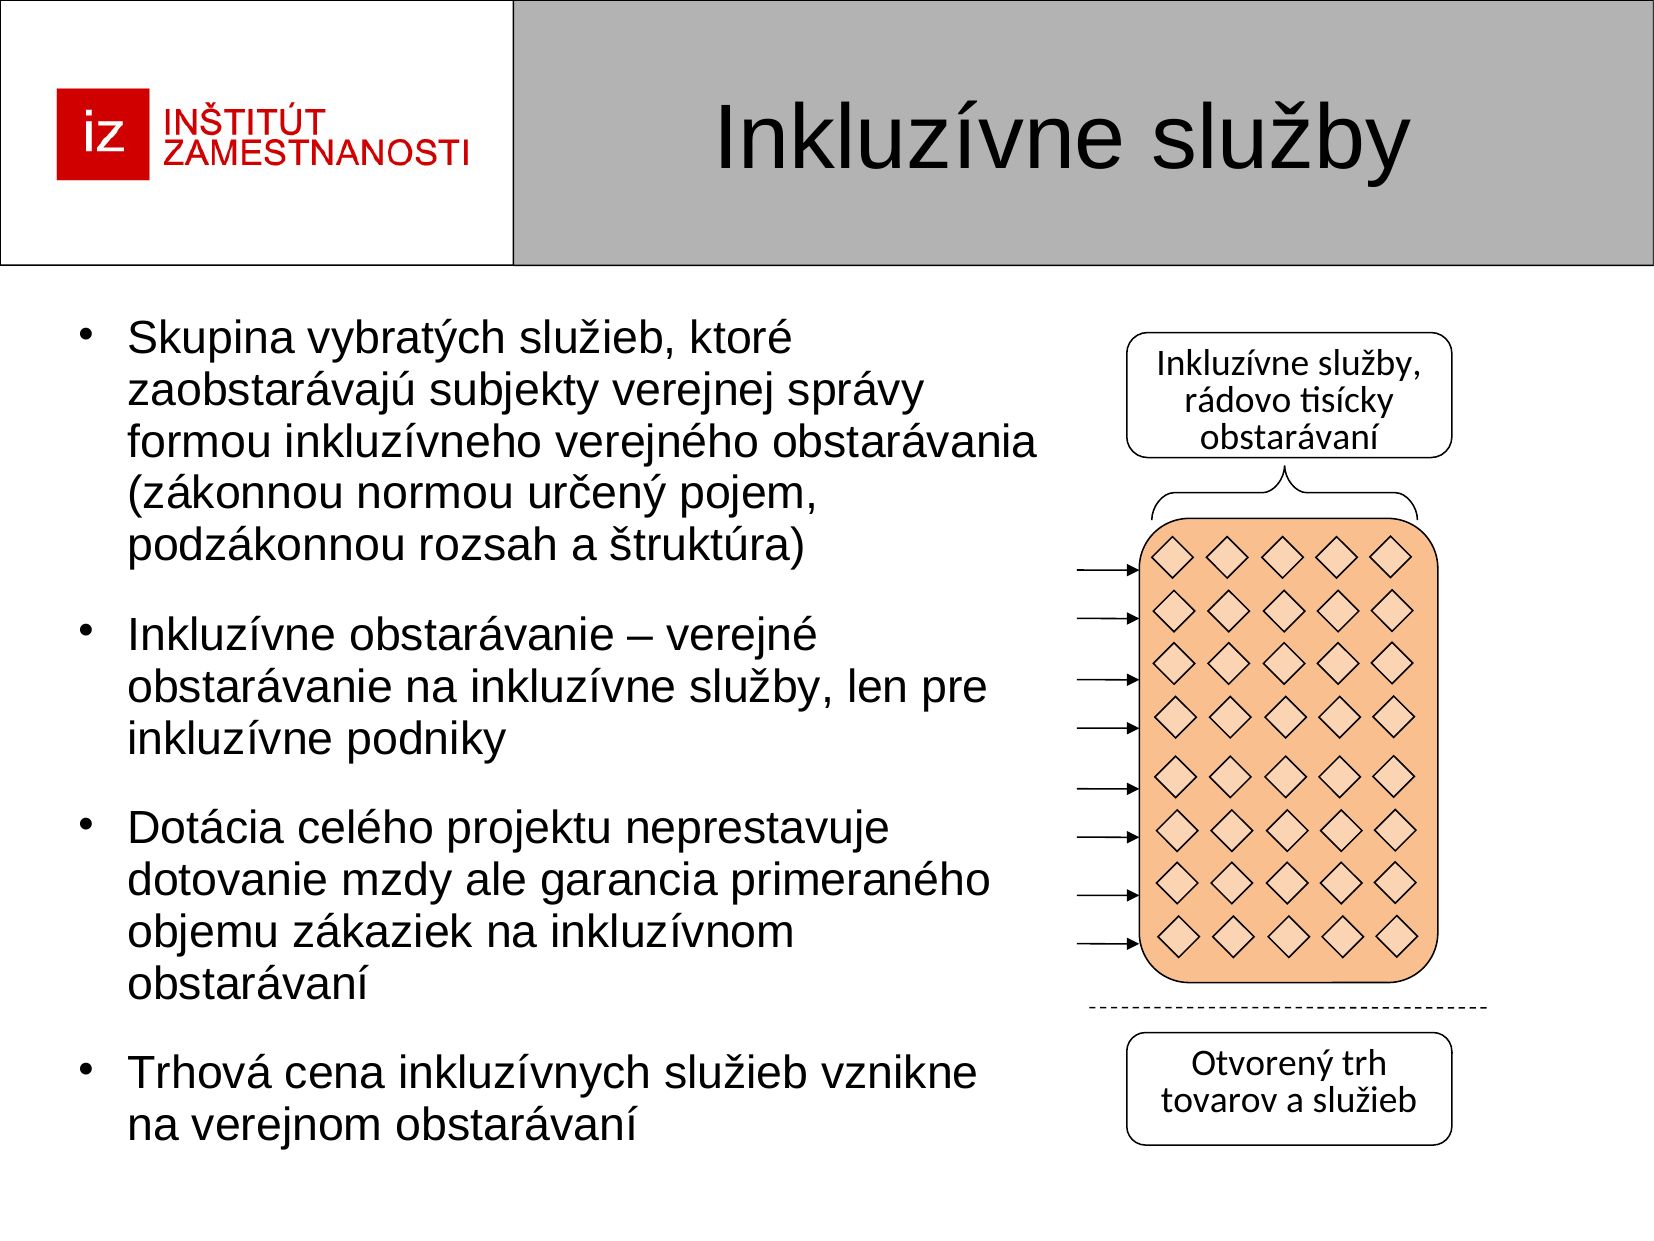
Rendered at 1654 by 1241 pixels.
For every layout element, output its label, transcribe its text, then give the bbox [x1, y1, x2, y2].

text_box Inkluzívne služby, rádovo tisícky obstarávaní [1126, 332, 1452, 458]
picture [5, 7, 512, 256]
text_box Otvorený trh tovarov a služieb [1126, 1032, 1452, 1146]
title Inkluzívne služby [560, 37, 1565, 229]
text_box [1139, 518, 1438, 983]
list Skupina vybratých služieb, ktoré zaobstarávajú subjekty verejnej správy formou inkluzívneho verejného obstarávania (zákonnou normou určený pojem, podzákonnou rozsah a štruktúra) Inkluzívne obstarávanie – verejné obstarávanie na inkluzívne služby, len pre inkluzívne podniky Dotácia celého projektu neprestavuje dotovanie mzdy ale garancia primeraného objemu zákaziek na inkluzívnom obstarávaní Trhová cena inkluzívnych služieb vznikne na verejnom obstarávaní [62, 307, 1040, 1159]
